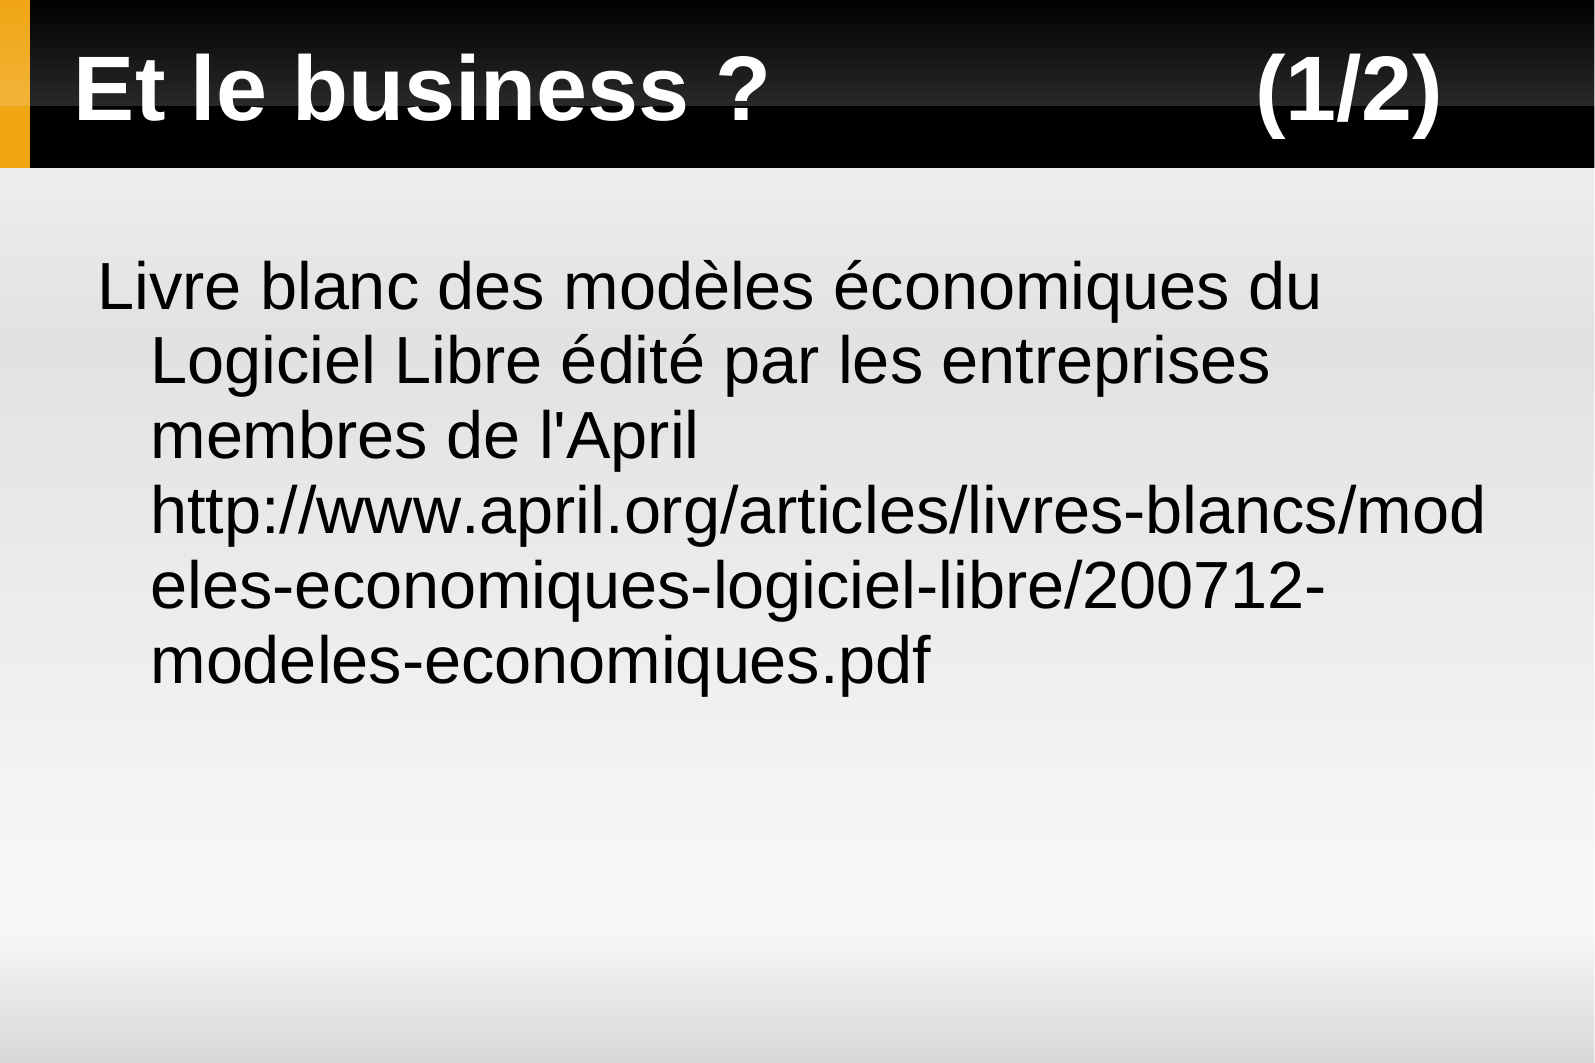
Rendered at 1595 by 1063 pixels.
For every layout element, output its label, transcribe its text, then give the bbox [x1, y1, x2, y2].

picture [0, 0, 1595, 1063]
list Livre blanc des modèles économiques du Logiciel Libre édité par les entreprises membres de l'April http://www.april.org/articles/livres-blancs/modeles-economiques-logiciel-libre/200712-modeles-economiques.pdf [79, 248, 1515, 936]
title Et le business ? (1/2) [74, 7, 1510, 171]
